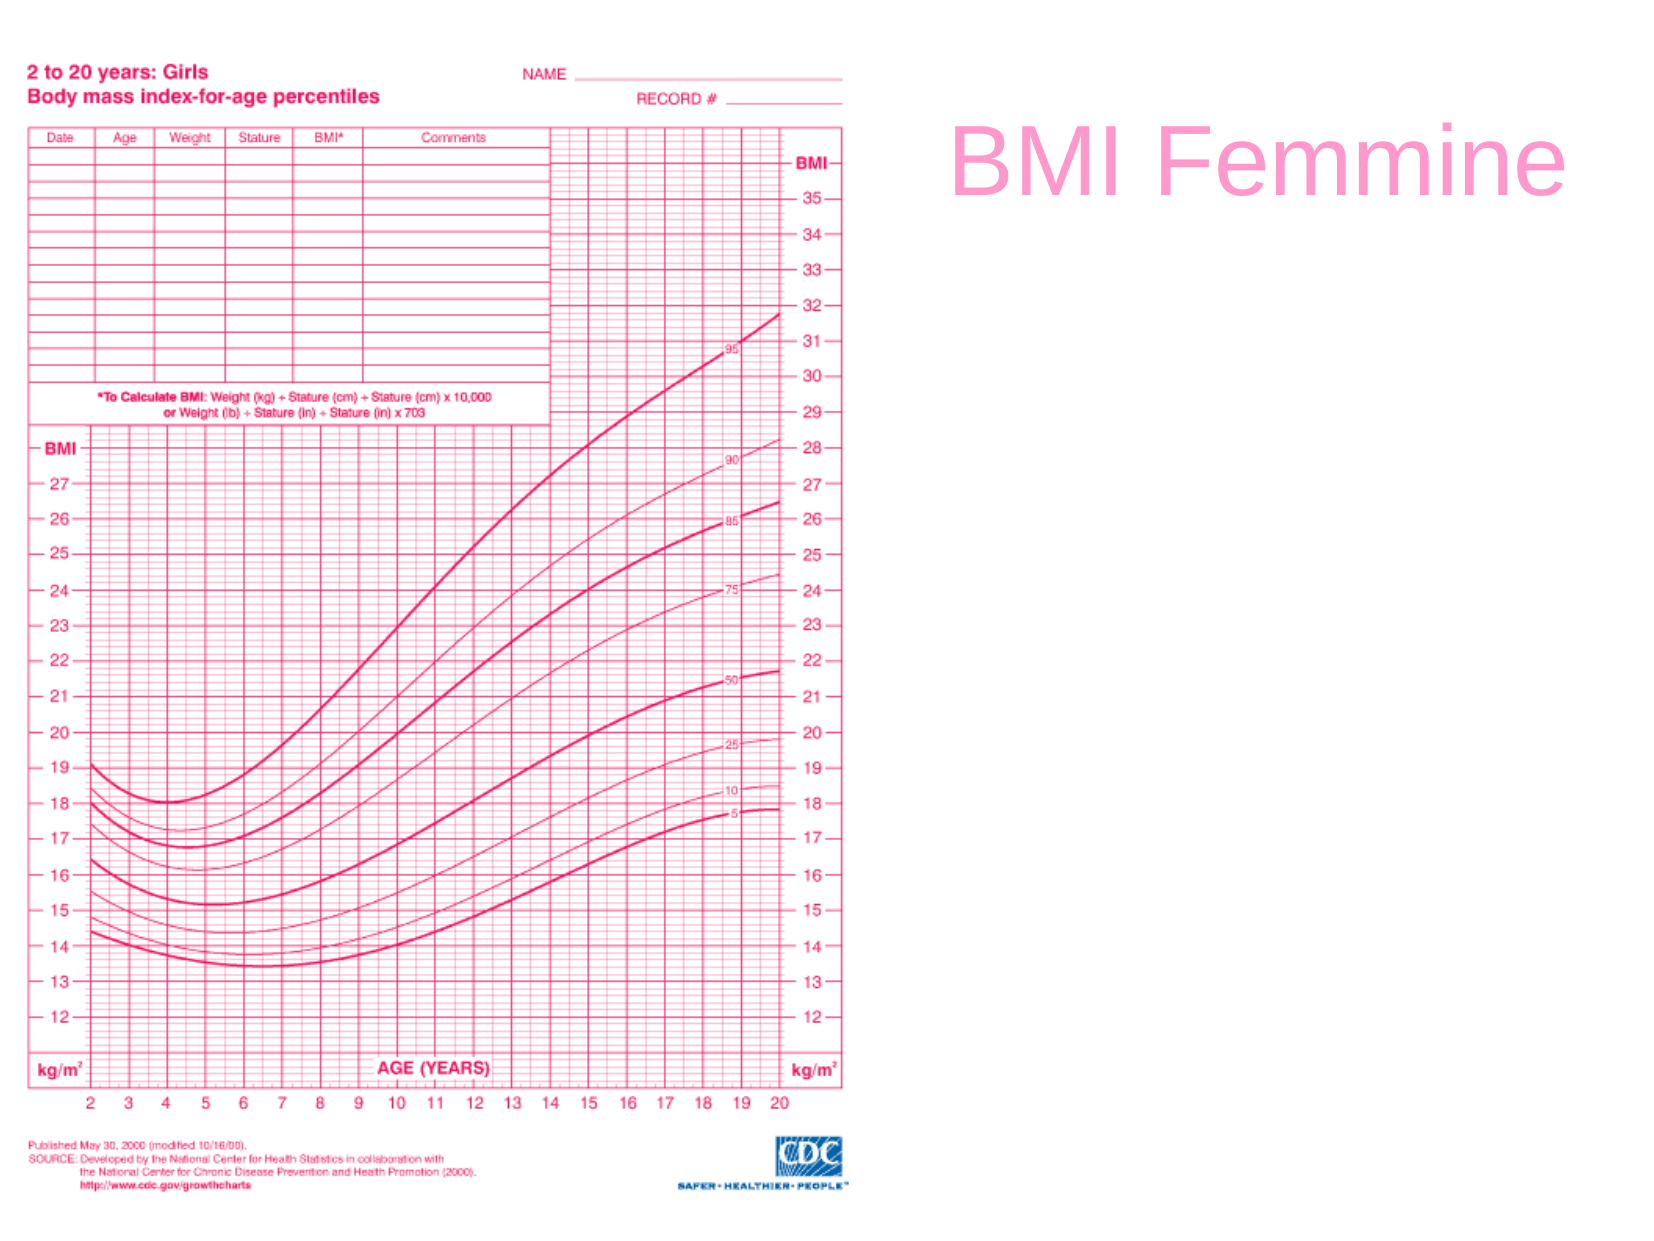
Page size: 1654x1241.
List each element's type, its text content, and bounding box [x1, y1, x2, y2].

picture [26, 58, 910, 1195]
text_box BMI Femmine [933, 97, 1585, 225]
